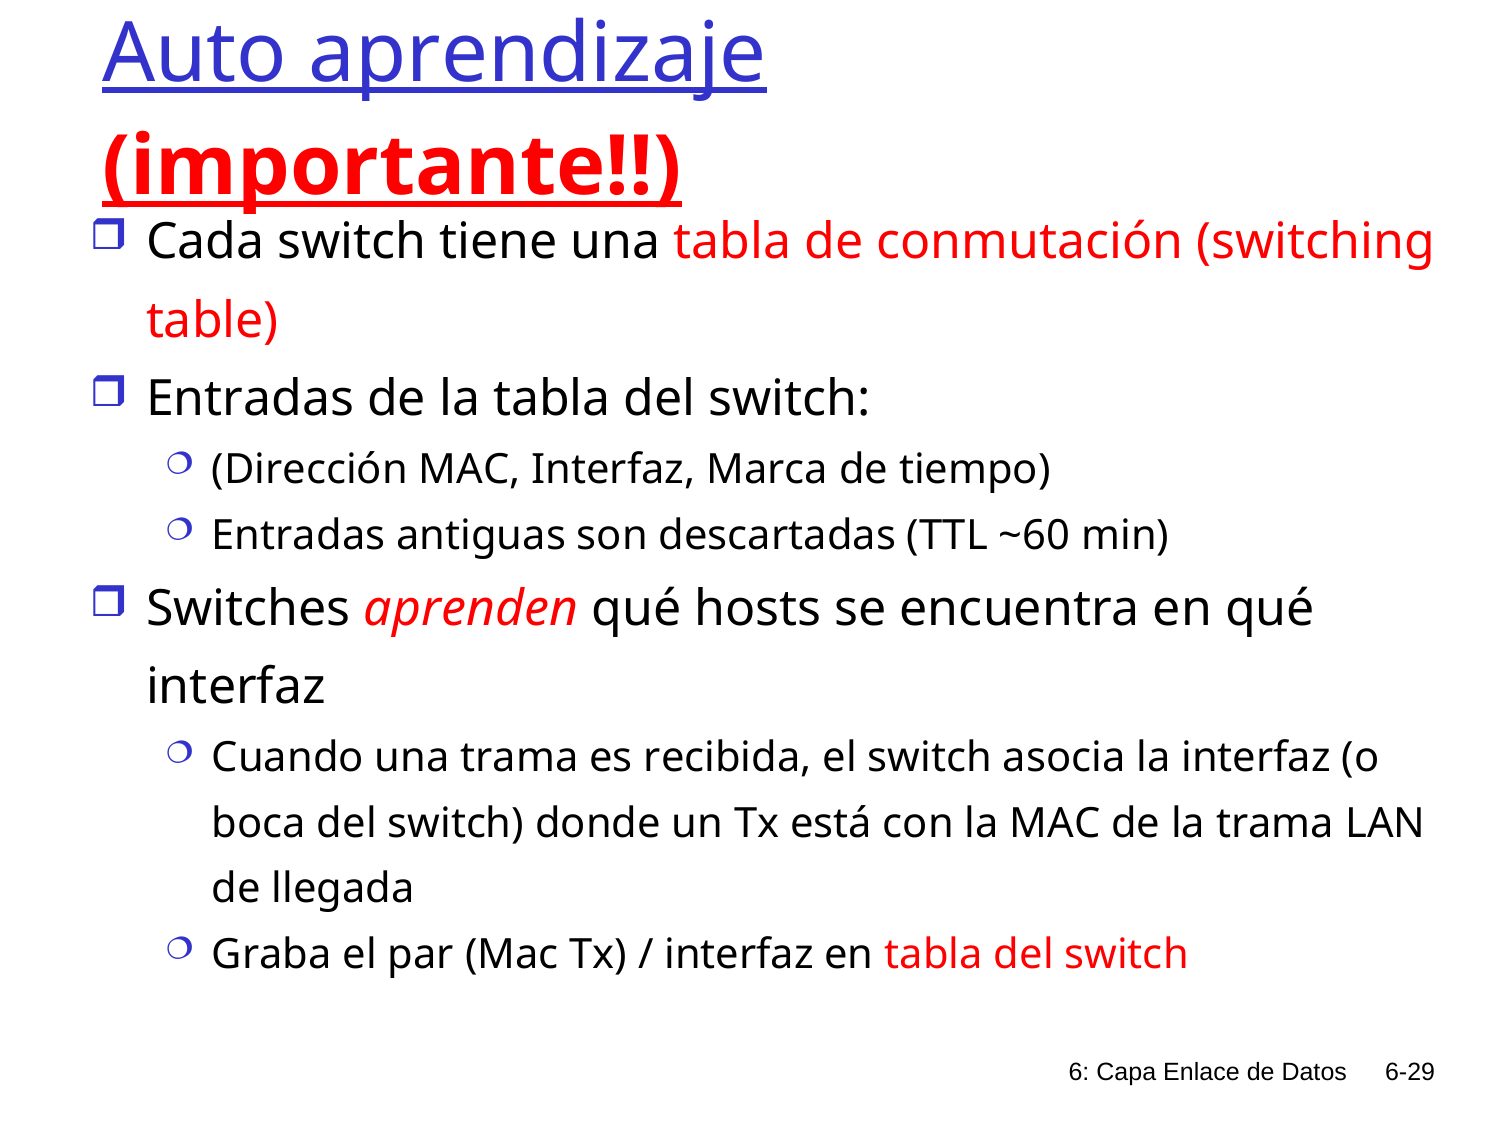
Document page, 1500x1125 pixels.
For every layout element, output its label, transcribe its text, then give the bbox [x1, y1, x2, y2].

list Cada switch tiene una tabla de conmutación (switching table) Entradas de la tabla del switch: (Dirección MAC, Interfaz, Marca de tiempo) Entradas antiguas son descartadas (TTL ~60 min) Switches aprenden qué hosts se encuentra en qué interfaz Cuando una trama es recibida, el switch asocia la interfaz (o boca del switch) donde un Tx está con la MAC de la trama LAN de llegada Graba el par (Mac Tx) / interfaz en tabla del switch [75, 187, 1463, 1013]
title Auto aprendizaje (importante!!) [87, 23, 1363, 187]
